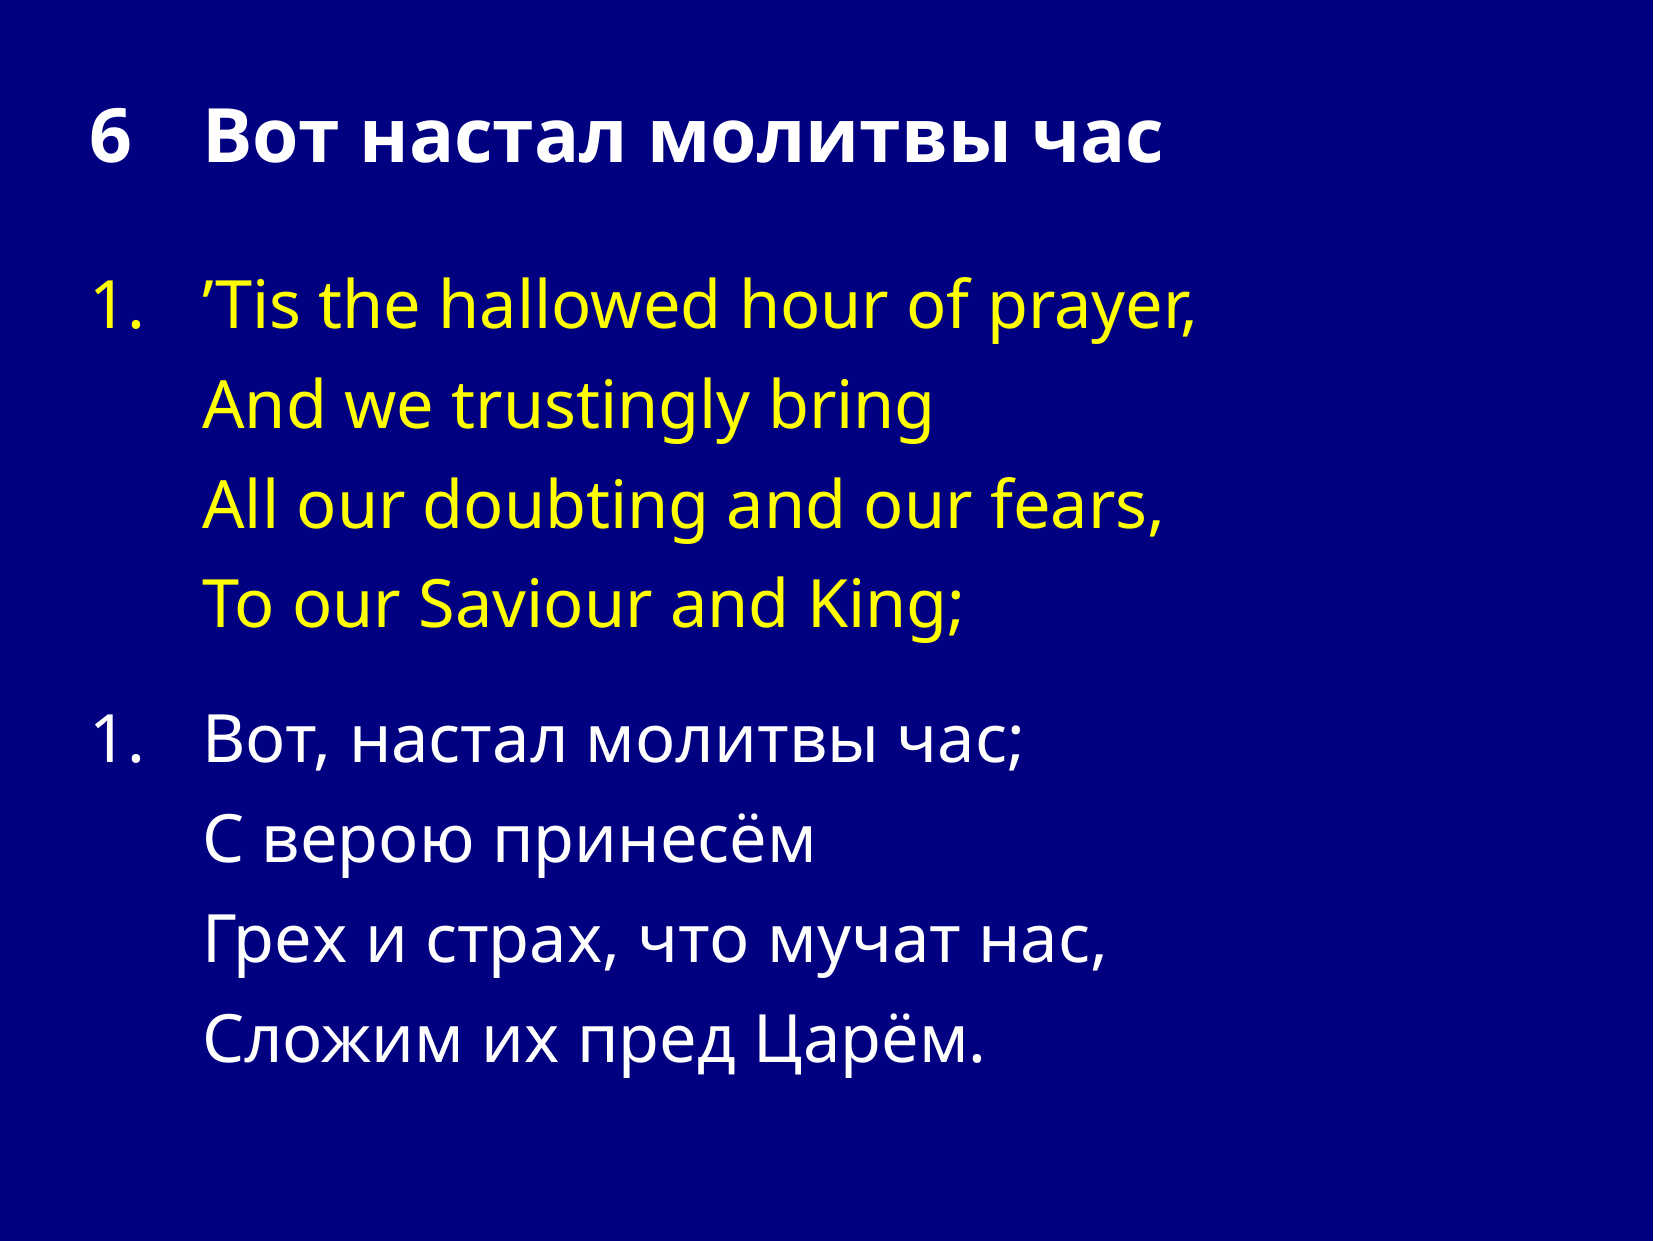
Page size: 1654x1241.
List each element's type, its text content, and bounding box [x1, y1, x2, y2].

text_box 1. ’Tis the hallowed hour of prayer, And we trustingly bring All our doubting and our fears, To our Saviour and King; [75, 188, 1576, 638]
text_box 1. Вот, настал молитвы час; С верою принесём Грех и страх, что мучат нас, Сложим их пред Царём. [75, 675, 1576, 1163]
text_box 6 Вот настал молитвы час [75, 75, 1576, 188]
